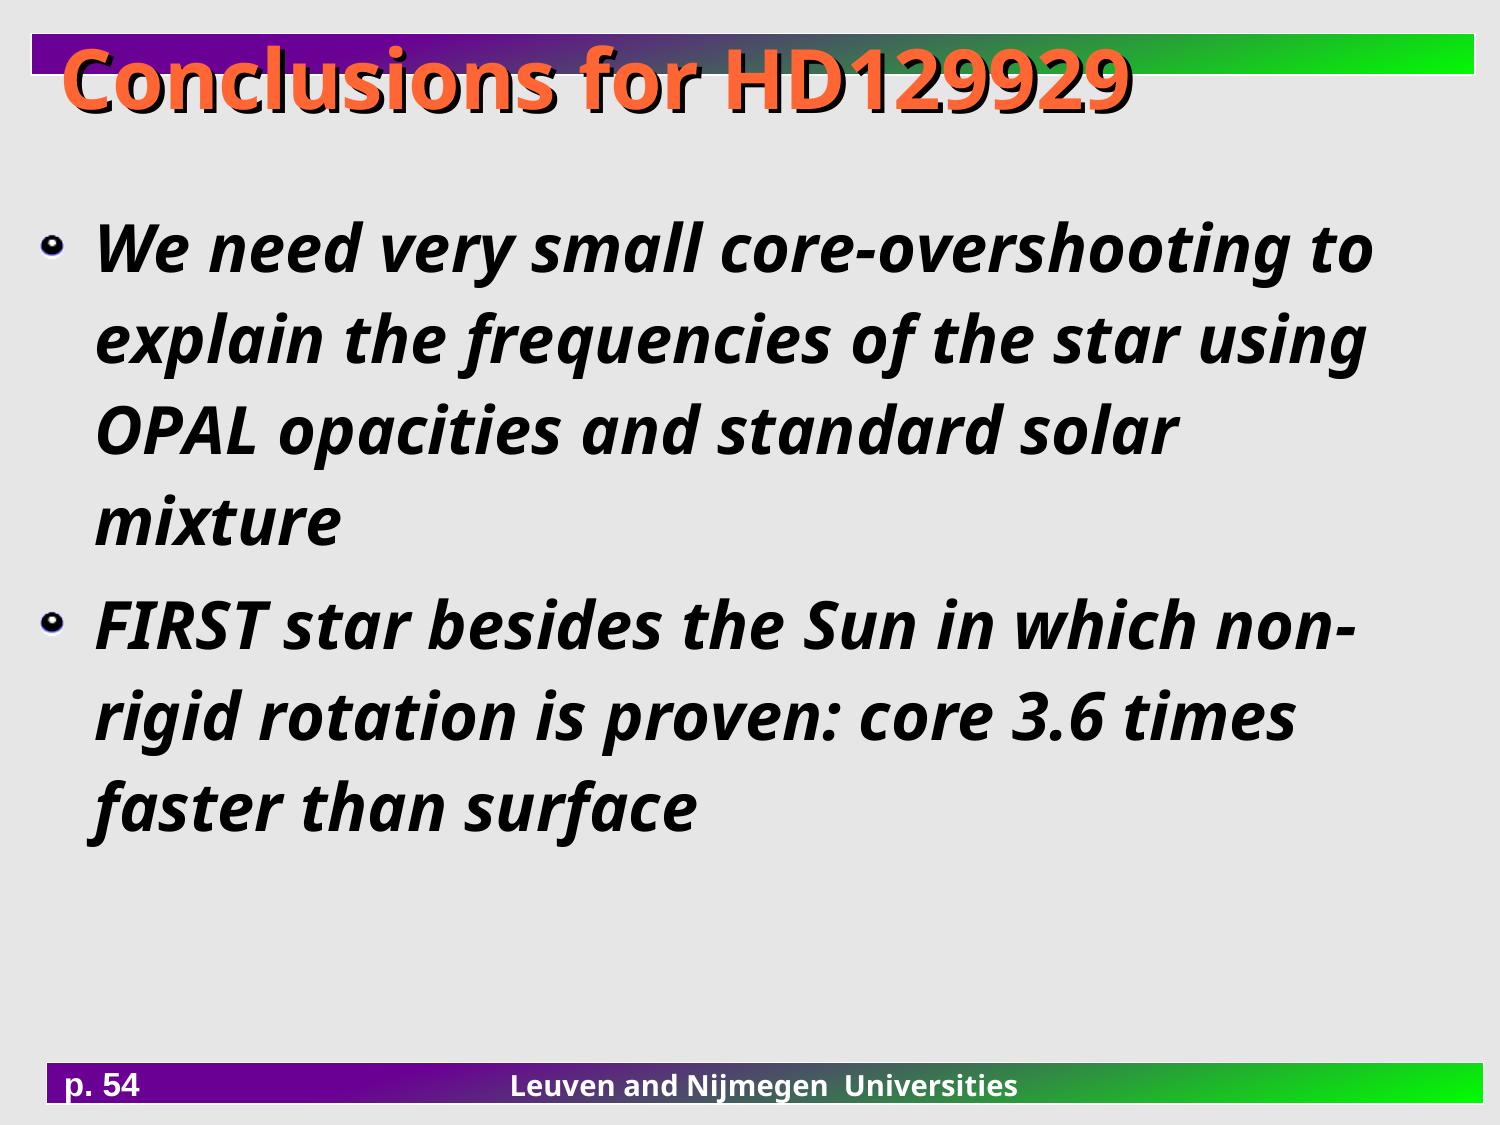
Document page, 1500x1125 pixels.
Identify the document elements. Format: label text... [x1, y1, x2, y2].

title Conclusions for HD129929 [44, 11, 1481, 143]
list We need very small core-overshooting to explain the frequencies of the star using OPAL opacities and standard solar mixture FIRST star besides the Sun in which non-rigid rotation is proven: core 3.6 times faster than surface [22, 193, 1449, 1017]
